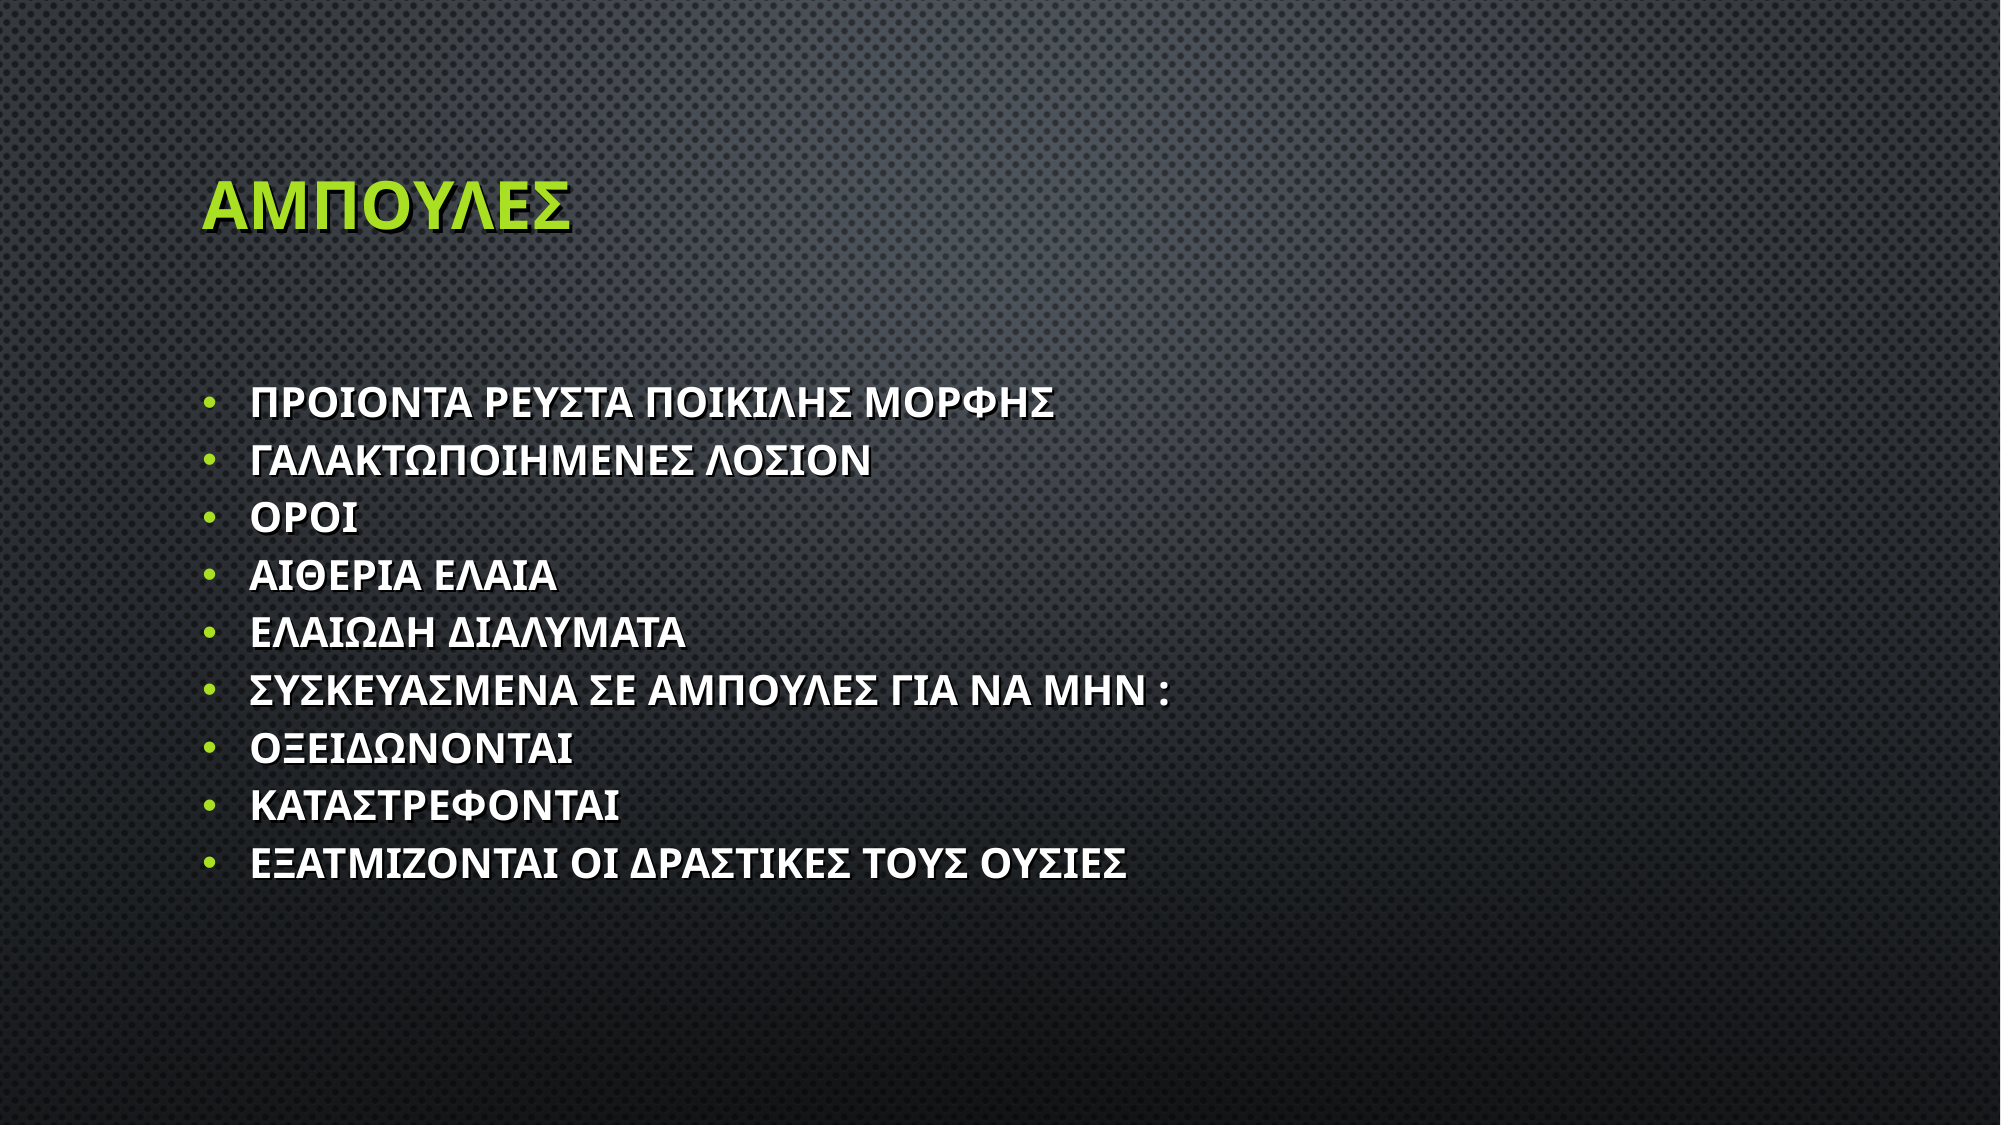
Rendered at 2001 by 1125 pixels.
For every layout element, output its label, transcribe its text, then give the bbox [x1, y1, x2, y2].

list ΠΡΟΙΟΝΤΑ ΡΕΥΣΤΑ ΠΟΙΚΙΛΗΣ ΜΟΡΦΗΣ ΓΑΛΑΚΤΩΠΟΙΗΜΕΝΕΣ ΛΟΣΙΟΝ ΟΡΟΙ ΑΙΘΕΡΙΑ ΕΛΑΙΑ ΕΛΑΙΩΔΗ ΔΙΑΛΥΜΑΤΑ ΣΥΣΚΕΥΑΣΜΕΝΑ ΣΕ ΑΜΠΟΥΛΕΣ ΓΙΑ ΝΑ ΜΗΝ : ΟΞΕΙΔΩΝΟΝΤΑΙ ΚΑΤΑΣΤΡΕΦΟΝΤΑΙ ΕΞΑΤΜΙΖΟΝΤΑΙ ΟΙ ΔΡΑΣΤΙΚΕΣ ΤΟΥΣ ΟΥΣΙΕΣ [187, 319, 1813, 950]
title ΑΜΠΟΥΛΕΣ [187, 99, 828, 306]
